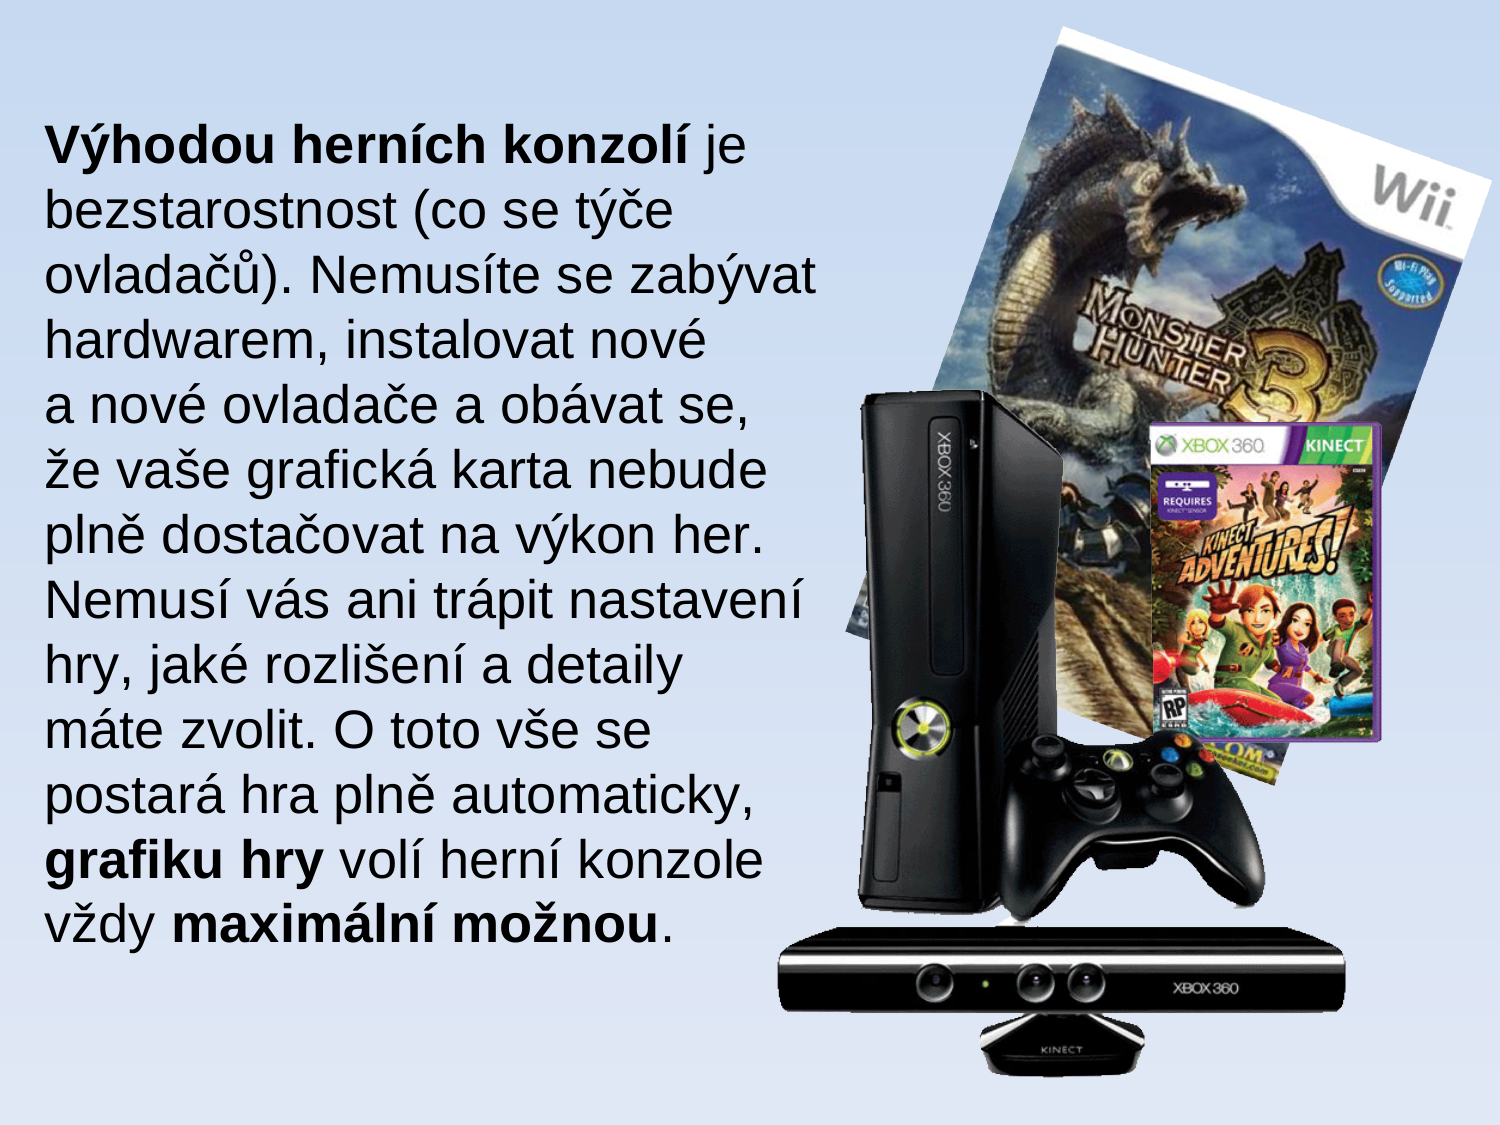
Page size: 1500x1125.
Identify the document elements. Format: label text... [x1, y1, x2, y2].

picture [726, 25, 1492, 1091]
list Výhodou herních konzolí je bezstarostnost (co se týče ovladačů). Nemusíte se zabývat hardwarem, instalovat nové a nové ovladače a obávat se, že vaše grafická karta nebude plně dostačovat na výkon her. Nemusí vás ani trápit nastavení hry, jaké rozlišení a detaily máte zvolit. O toto vše se postará hra plně automaticky, grafiku hry volí herní konzole vždy maximální možnou. [29, 101, 833, 1059]
